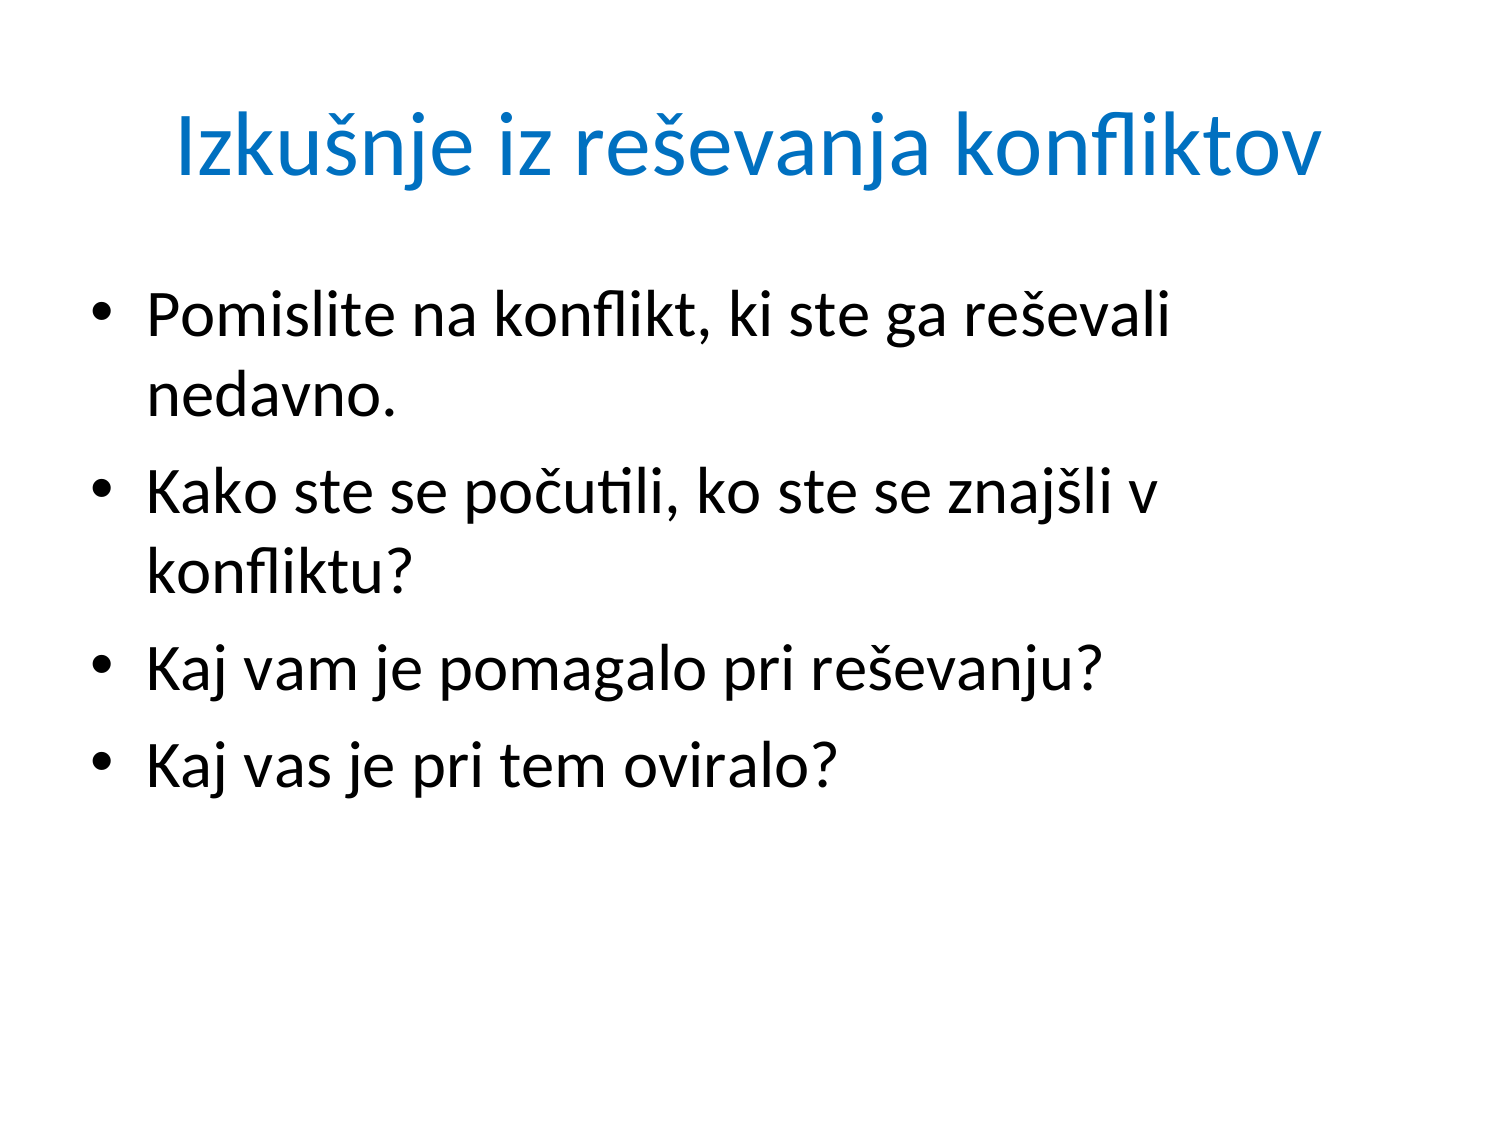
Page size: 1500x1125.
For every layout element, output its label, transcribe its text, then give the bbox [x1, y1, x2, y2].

title Izkušnje iz reševanja konfliktov [75, 45, 1426, 233]
list Pomislite na konflikt, ki ste ga reševali nedavno. Kako ste se počutili, ko ste se znajšli v konfliktu? Kaj vam je pomagalo pri reševanju? Kaj vas je pri tem oviralo? [75, 262, 1426, 1006]
